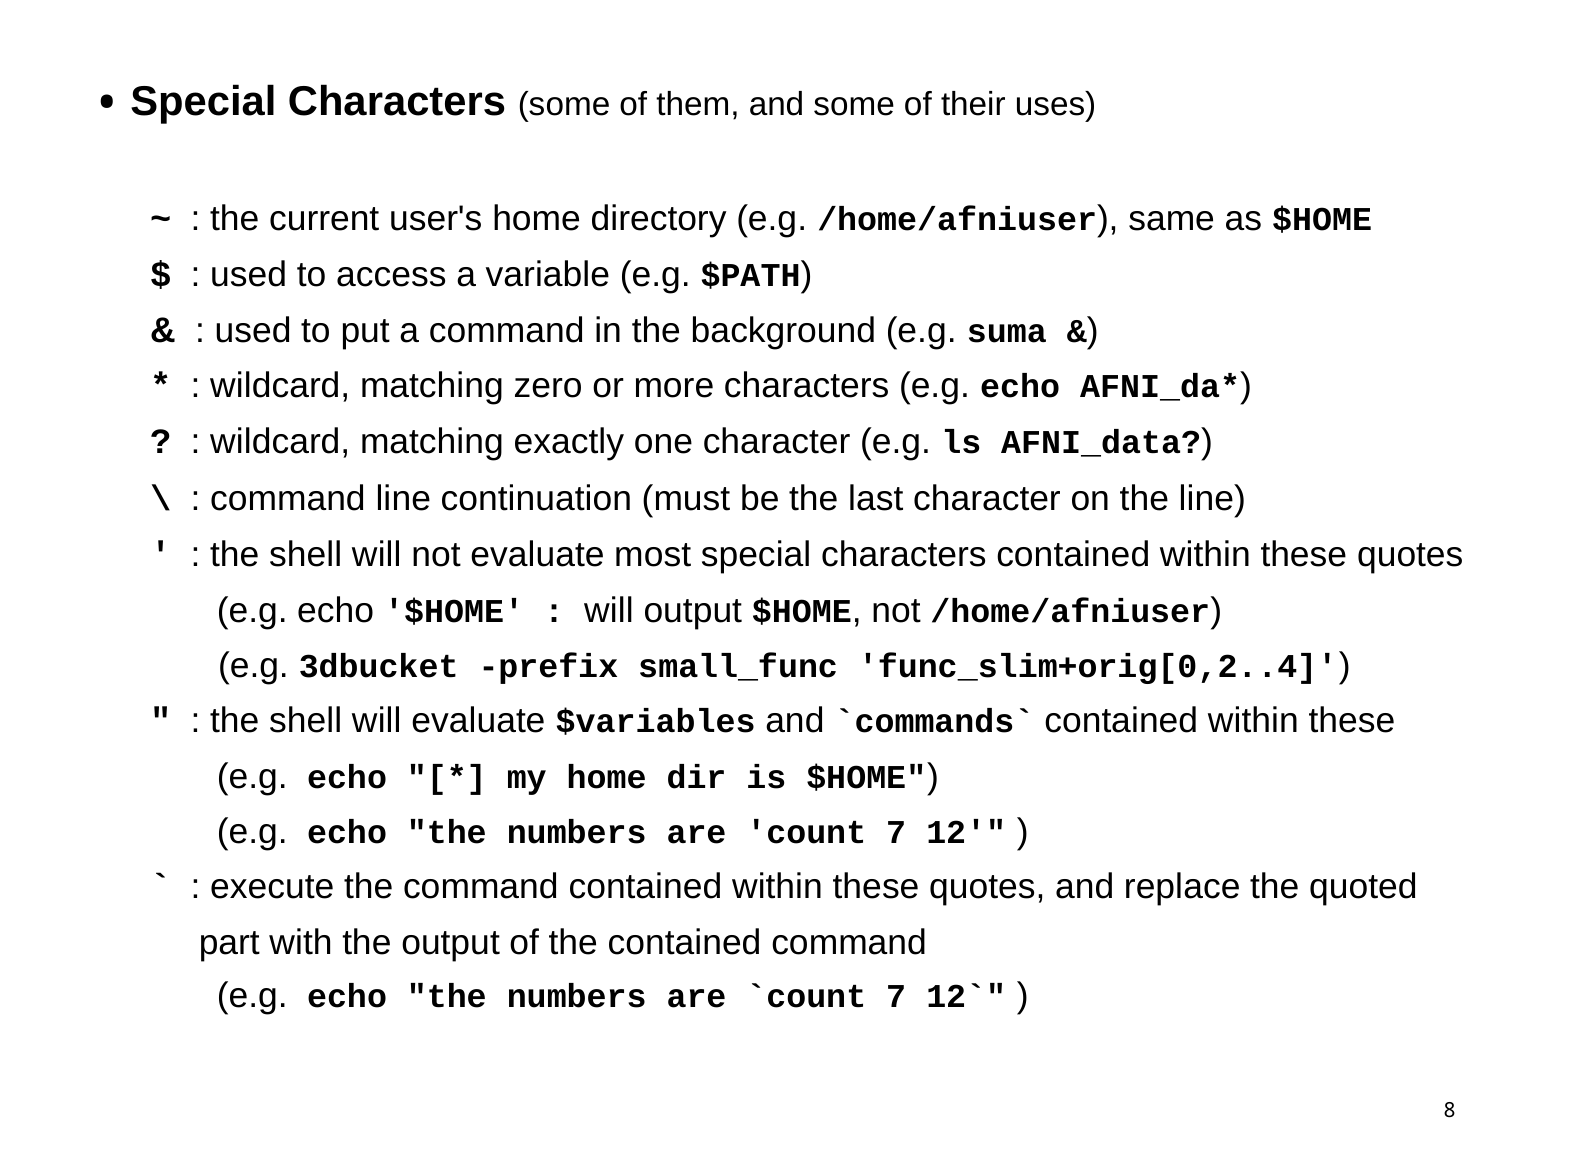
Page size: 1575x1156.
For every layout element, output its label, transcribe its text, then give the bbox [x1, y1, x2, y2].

list Special Characters (some of them, and some of their uses) ~ : the current user's home directory (e.g. /home/afniuser), same as $HOME $ : used to access a variable (e.g. $PATH) & : used to put a command in the background (e.g. suma &) * : wildcard, matching zero or more characters (e.g. echo AFNI_da*) ? : wildcard, matching exactly one character (e.g. ls AFNI_data?) \ : command line continuation (must be the last character on the line) ' : the shell will not evaluate most special characters contained within these quotes (e.g. echo '$HOME' : will output $HOME, not /home/afniuser) (e.g. 3dbucket -prefix small_func 'func_slim+orig[0,2..4]') " : the shell will evaluate $variables and `commands` contained within these (e.g. echo "[*] my home dir is $HOME") (e.g. echo "the numbers are 'count 7 12'" ) ` : execute the command contained within these quotes, and replace the quoted part with the output of the contained command (e.g. echo "the numbers are `count 7 12`" ) [75, 65, 1525, 1103]
